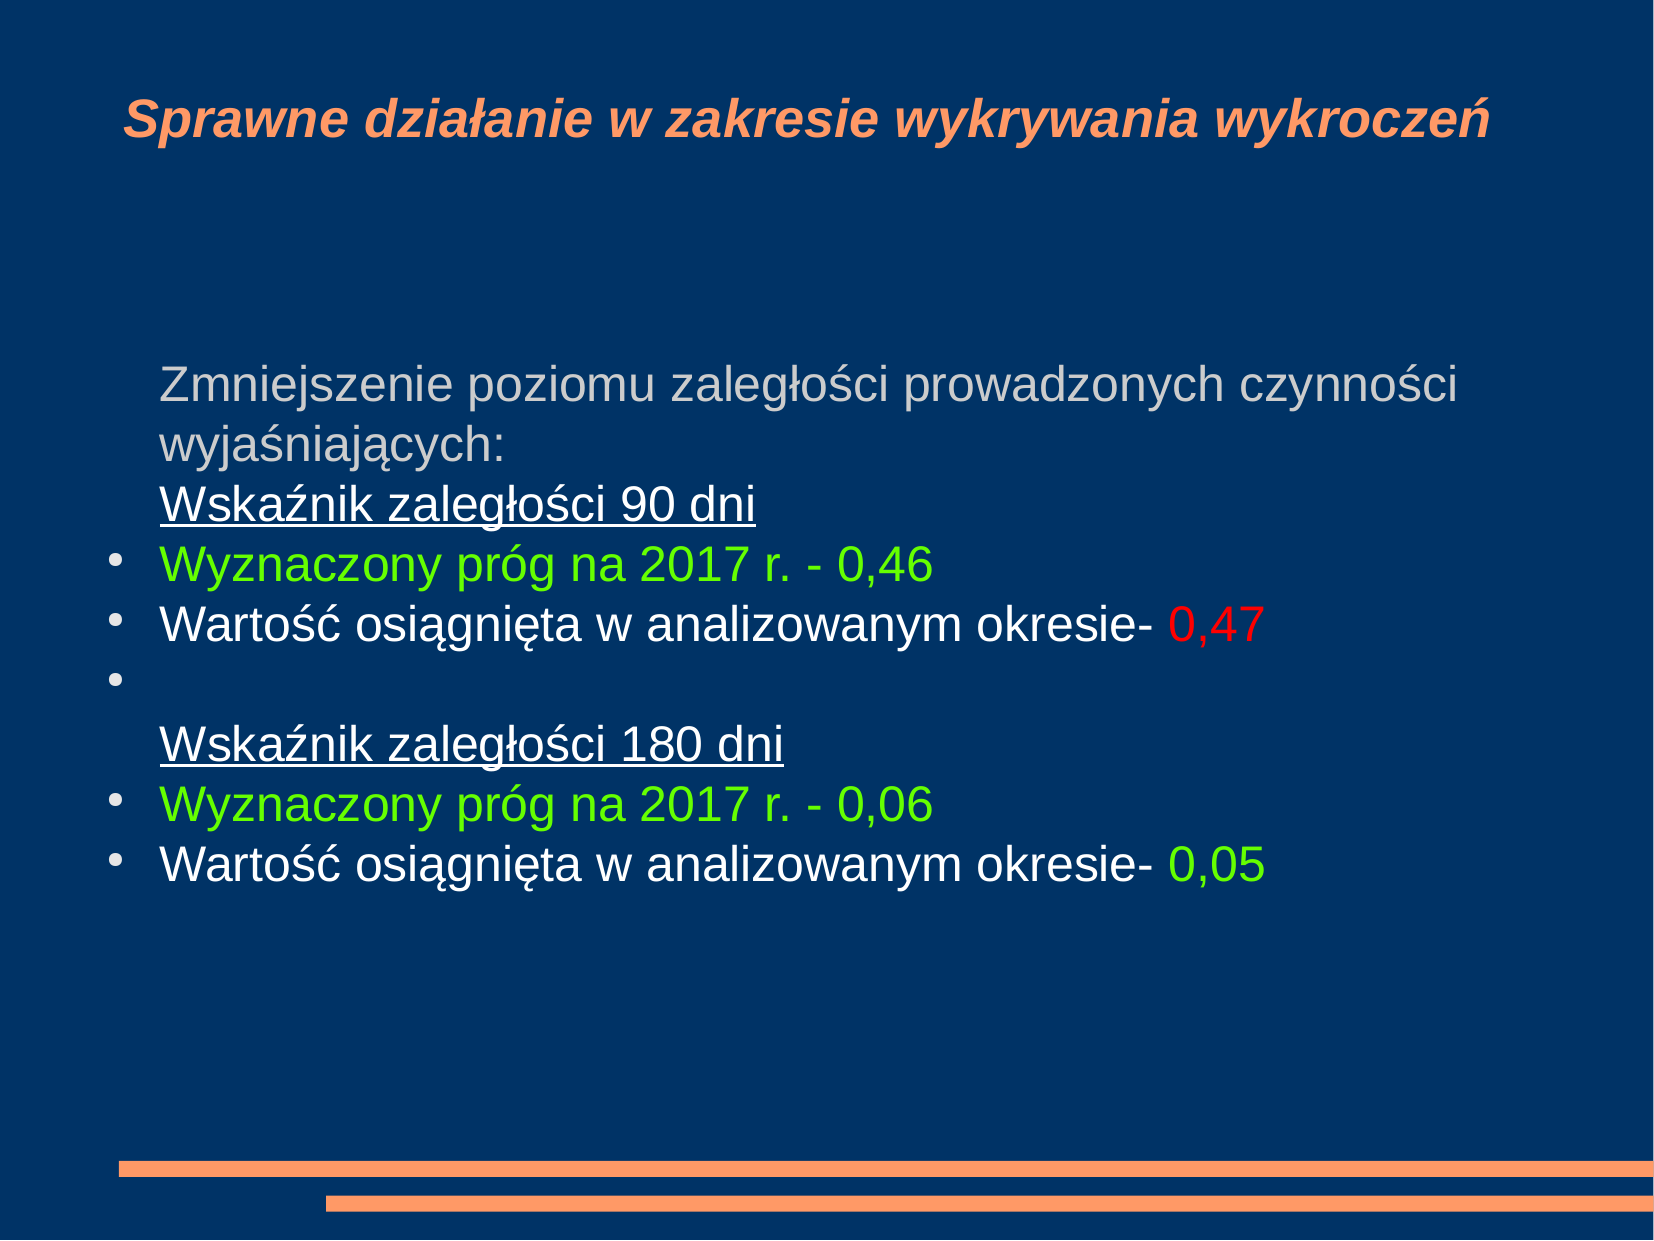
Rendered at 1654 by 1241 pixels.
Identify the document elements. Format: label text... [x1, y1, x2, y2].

text_box Zmniejszenie poziomu zaległości prowadzonych czynności wyjaśniających: Wskaźnik zaległości 90 dni Wyznaczony próg na 2017 r. - 0,46 Wartość osiągnięta w analizowanym okresie- 0,47 Wskaźnik zaległości 180 dni Wyznaczony próg na 2017 r. - 0,06 Wartość osiągnięta w analizowanym okresie- 0,05 [74, 343, 1563, 1211]
title Sprawne działanie w zakresie wykrywania wykroczeń [82, 49, 1571, 183]
